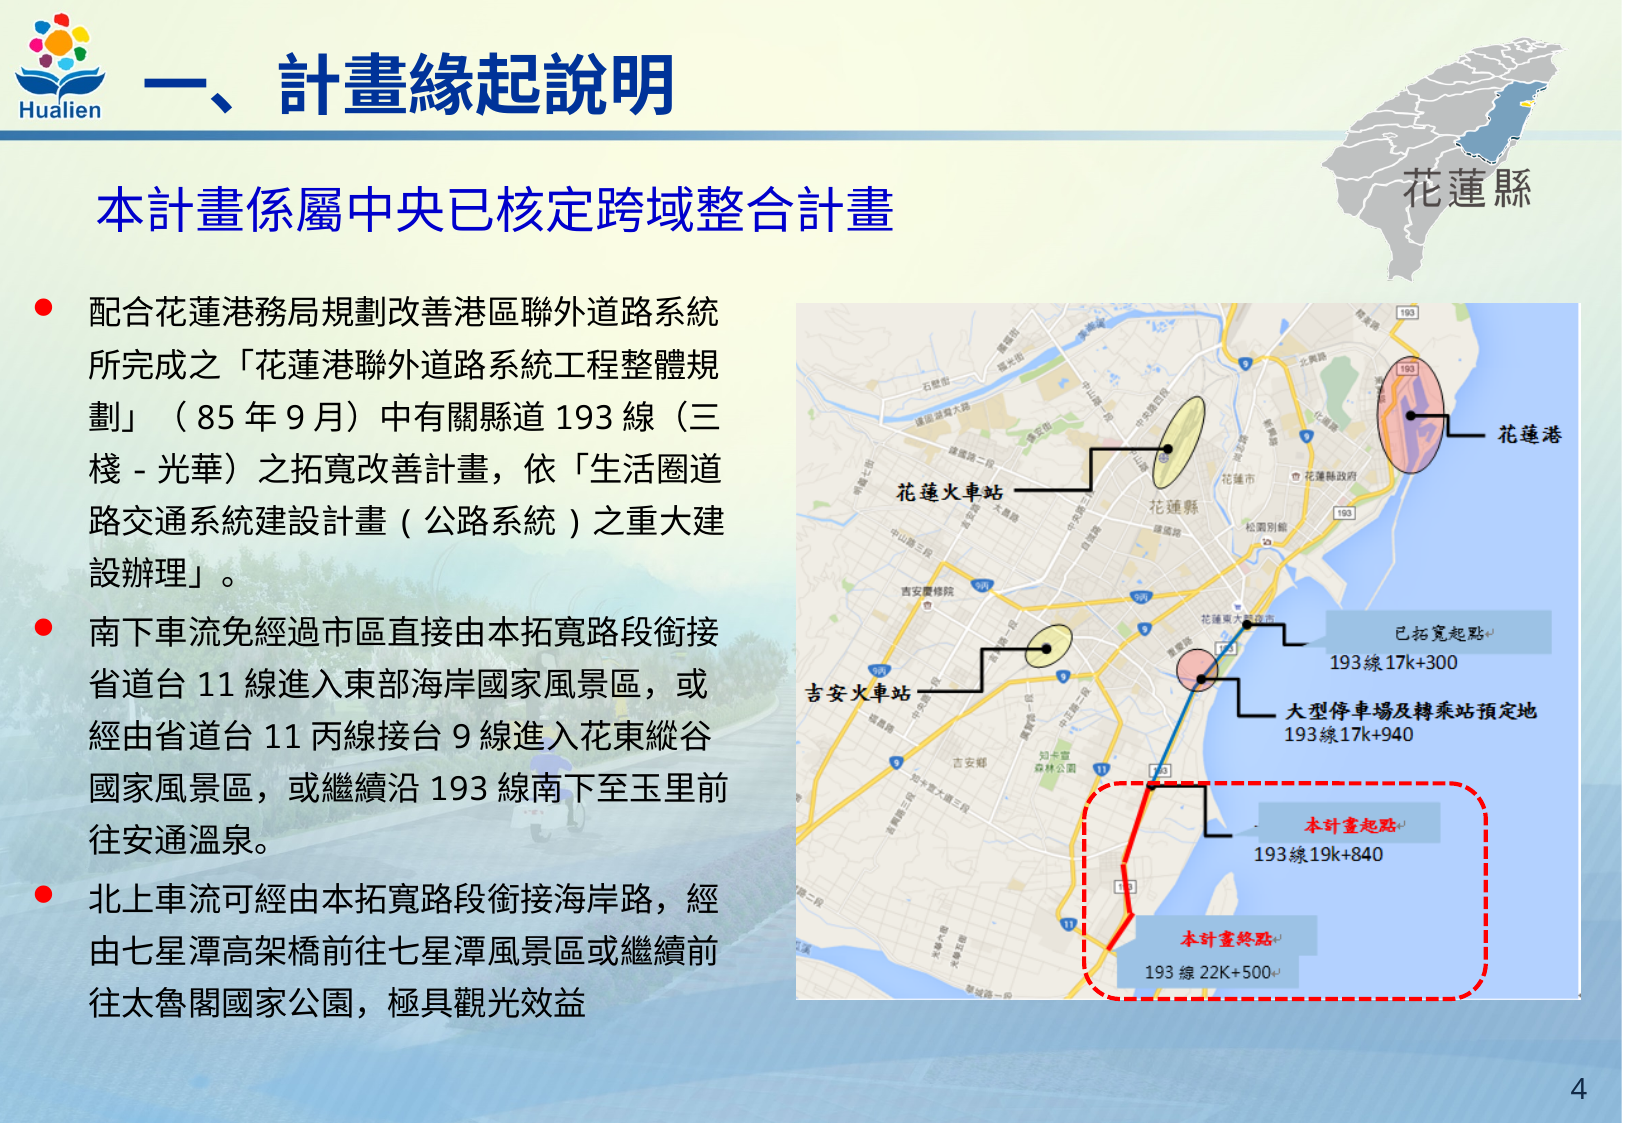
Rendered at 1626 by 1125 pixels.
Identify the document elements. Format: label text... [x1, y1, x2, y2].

text_box 本計畫係屬中央已核定跨域整合計畫 [80, 170, 910, 246]
text_box 一、計畫緣起說明 [127, 36, 943, 129]
text_box 配合花蓮港務局規劃改善港區聯外道路系統所完成之「花蓮港聯外道路系統工程整體規劃」（85年9月）中有關縣道193線（三棧-光華）之拓寬改善計畫，依「生活圈道路交通系統建設計畫(公路系統)之重大建設辦理」。 南下車流免經過市區直接由本拓寬路段銜接省道台11線進入東部海岸國家風景區，或經由省道台11丙線接台9線進入花東縱谷國家風景區，或繼續沿193線南下至玉里前往安通溫泉。 北上車流可經由本拓寬路段銜接海岸路，經由七星潭高架橋前往七星潭風景區或繼續前往太魯閣國家公園，極具觀光效益 [17, 272, 757, 1083]
slide_number <number> [1533, 1063, 1625, 1106]
picture [0, 0, 1622, 1123]
